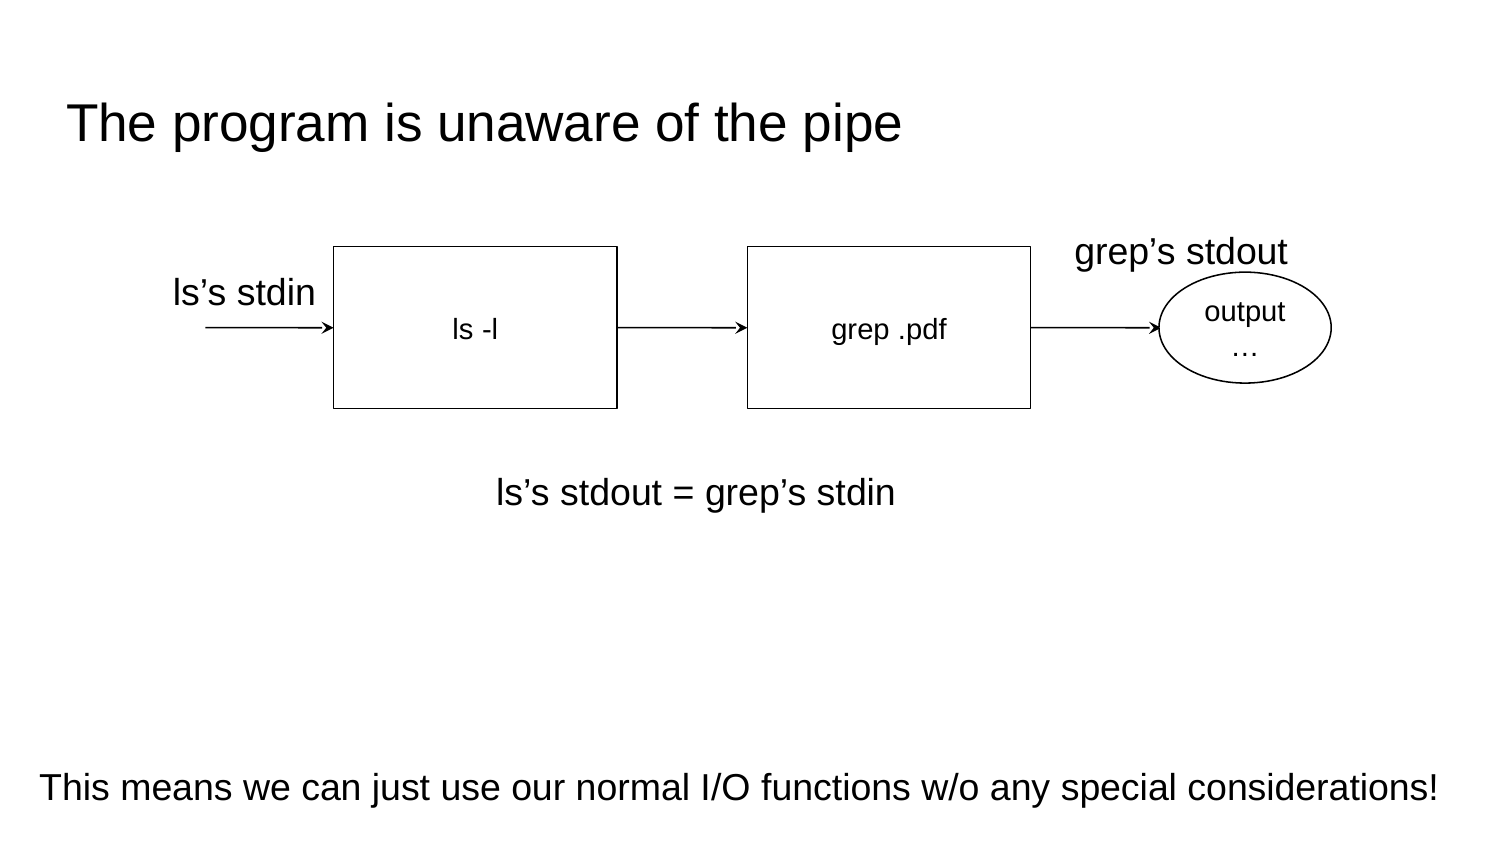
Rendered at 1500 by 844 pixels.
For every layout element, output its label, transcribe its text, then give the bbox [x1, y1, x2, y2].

text_box ls -l [333, 246, 617, 409]
title The program is unaware of the pipe [51, 72, 1449, 167]
text_box This means we can just use our normal I/O functions w/o any special considerations! [24, 747, 1493, 825]
text_box grep’s stdout [1059, 211, 1383, 289]
text_box ls’s stdin [157, 252, 348, 330]
text_box grep .pdf [747, 246, 1031, 409]
text_box output… [1158, 289, 1332, 384]
text_box ls’s stdout = grep’s stdin [481, 453, 953, 531]
